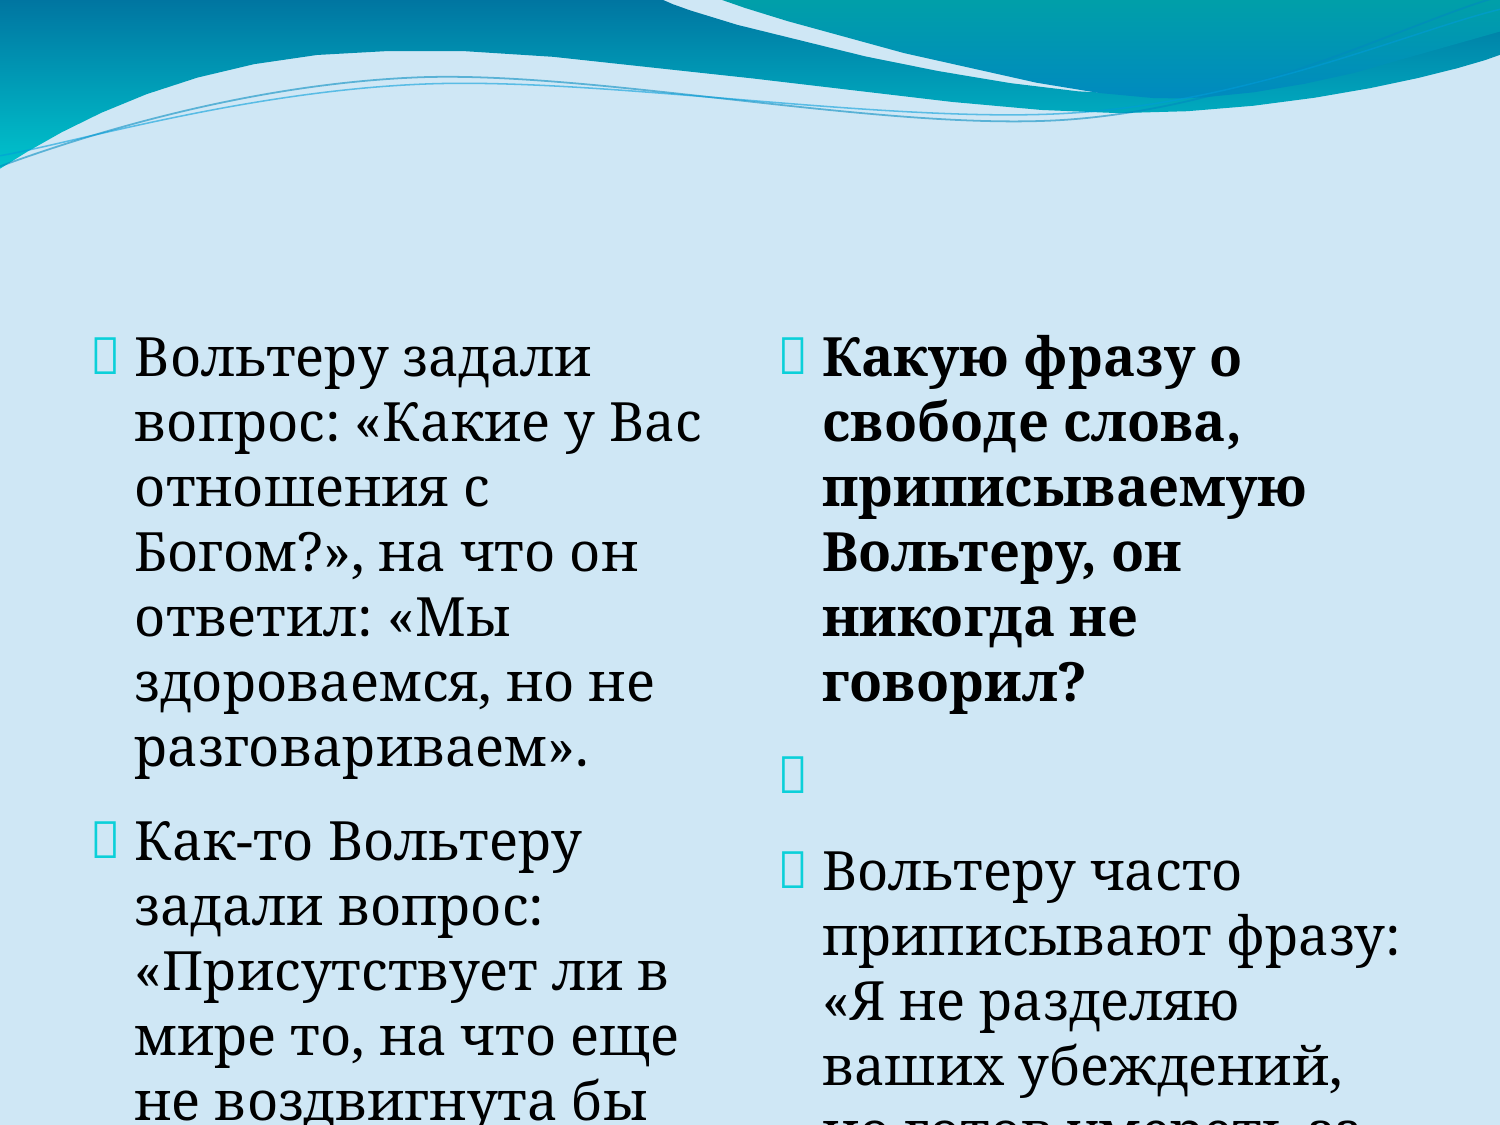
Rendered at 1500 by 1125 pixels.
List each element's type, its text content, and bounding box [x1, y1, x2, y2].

list Какую фразу о свободе слова, приписываемую Вольтеру, он никогда не говорил? Вольтеру часто приписывают фразу: «Я не разделяю ваших убеждений, но готов умереть за ваше право их высказывать». На самом деле впервые она была употреблена только в 1906 году автором биографии Вольтера, английской писательницей Эвелин Холл, весьма вольно перефразировавшей некоторые мысли философа. [762, 314, 1425, 1043]
list Вольтеру задали вопрос: «Какие у Вас отношения с Богом?», на что он ответил: «Мы здороваемся, но не разговариваем». Как-то Вольтеру задали вопрос: «Присутствует ли в мире то, на что еще не воздвигнута бы ваша ирония?» Вольтер ответил непредсказуемо: «Естественно же существует! Моя личная персона вряд ли будет мишенью иронии». [75, 314, 738, 1043]
title [75, 115, 1425, 303]
